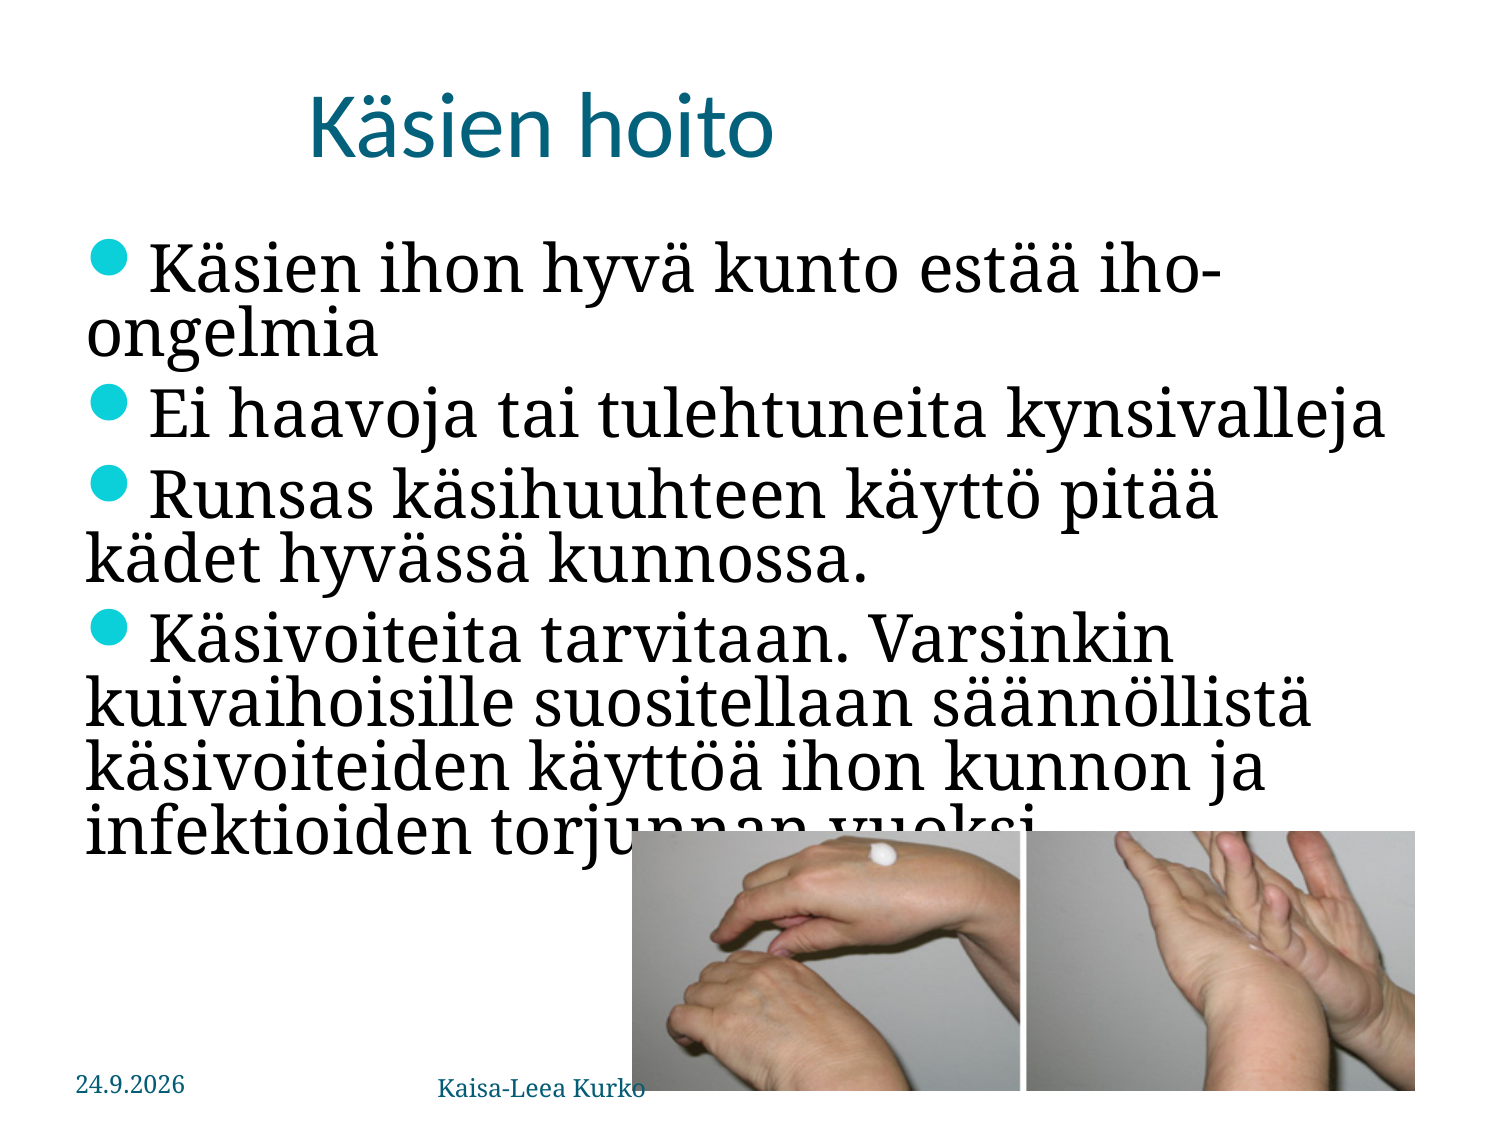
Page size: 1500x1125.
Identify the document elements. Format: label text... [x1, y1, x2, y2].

picture [632, 832, 1415, 1091]
title Käsien hoito [75, 45, 1426, 176]
text_box Kaisa-Leea Kurko [437, 1042, 988, 1103]
list Käsien ihon hyvä kunto estää iho-ongelmia Ei haavoja tai tulehtuneita kynsivalleja Runsas käsihuuhteen käyttö pitää kädet hyvässä kunnossa. Käsivoiteita tarvitaan. Varsinkin kuivaihoisille suositellaan säännöllistä käsivoiteiden käyttöä ihon kunnon ja infektioiden torjunnan vuoksi. [70, 152, 1421, 942]
text_box 9.8.2020 [74, 1042, 426, 1103]
